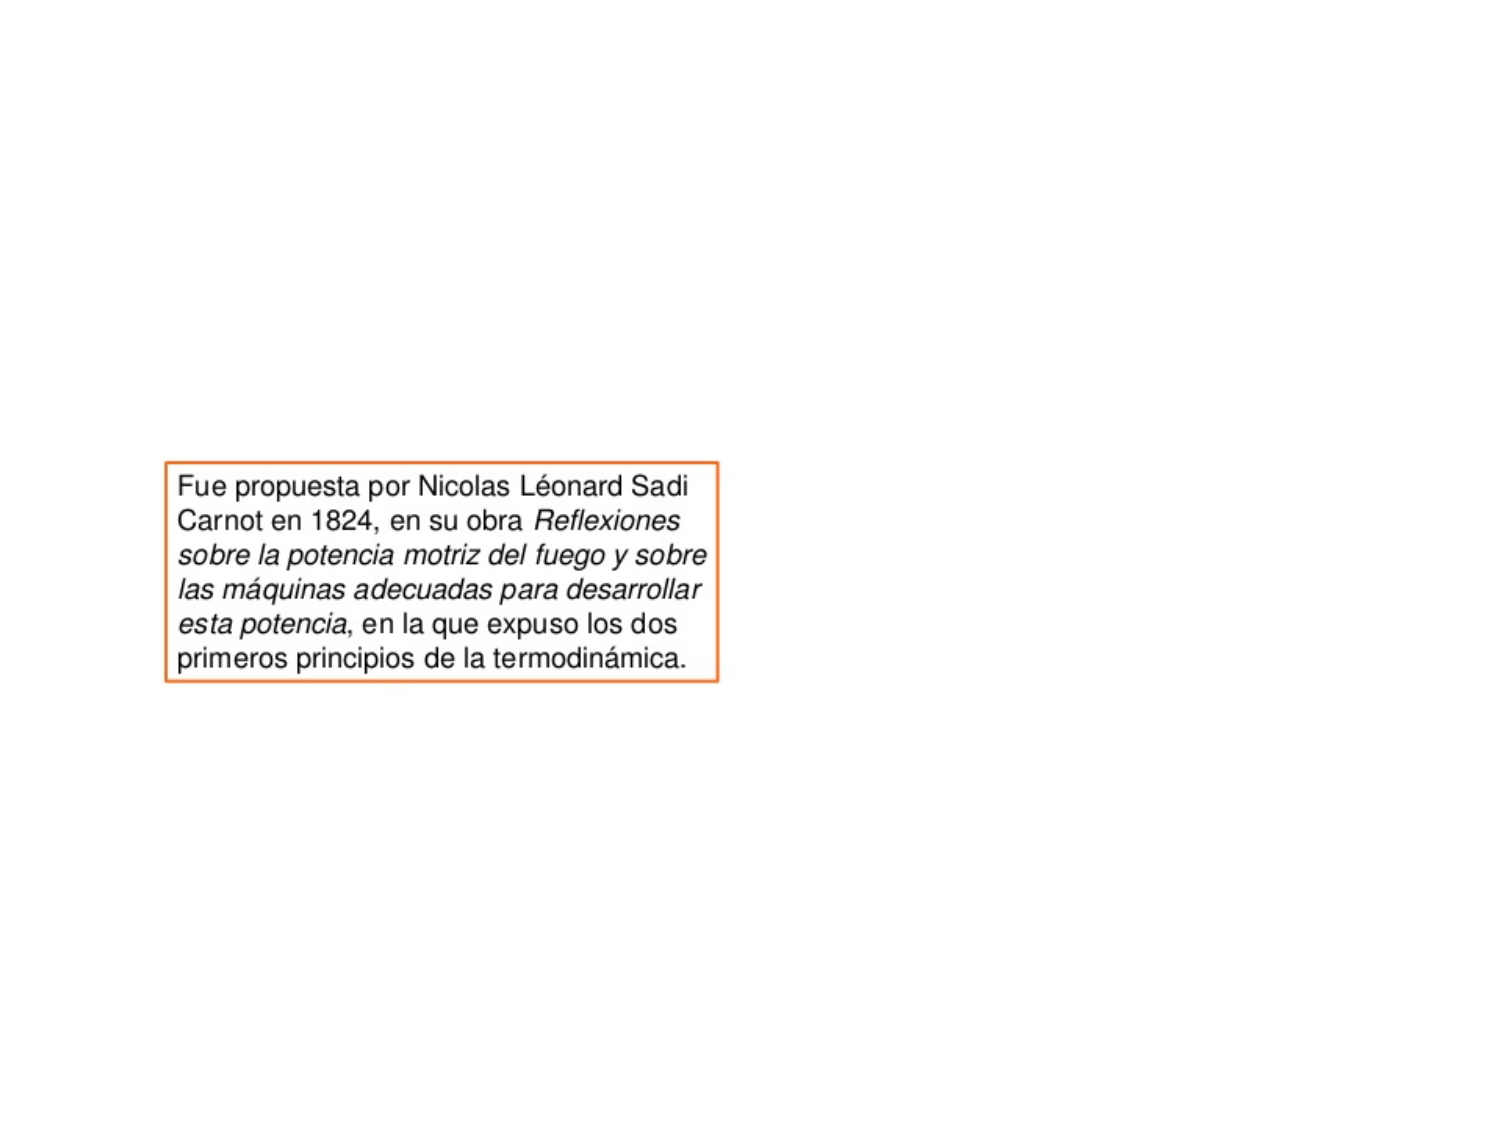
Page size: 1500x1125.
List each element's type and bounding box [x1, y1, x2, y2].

picture [154, 450, 733, 695]
